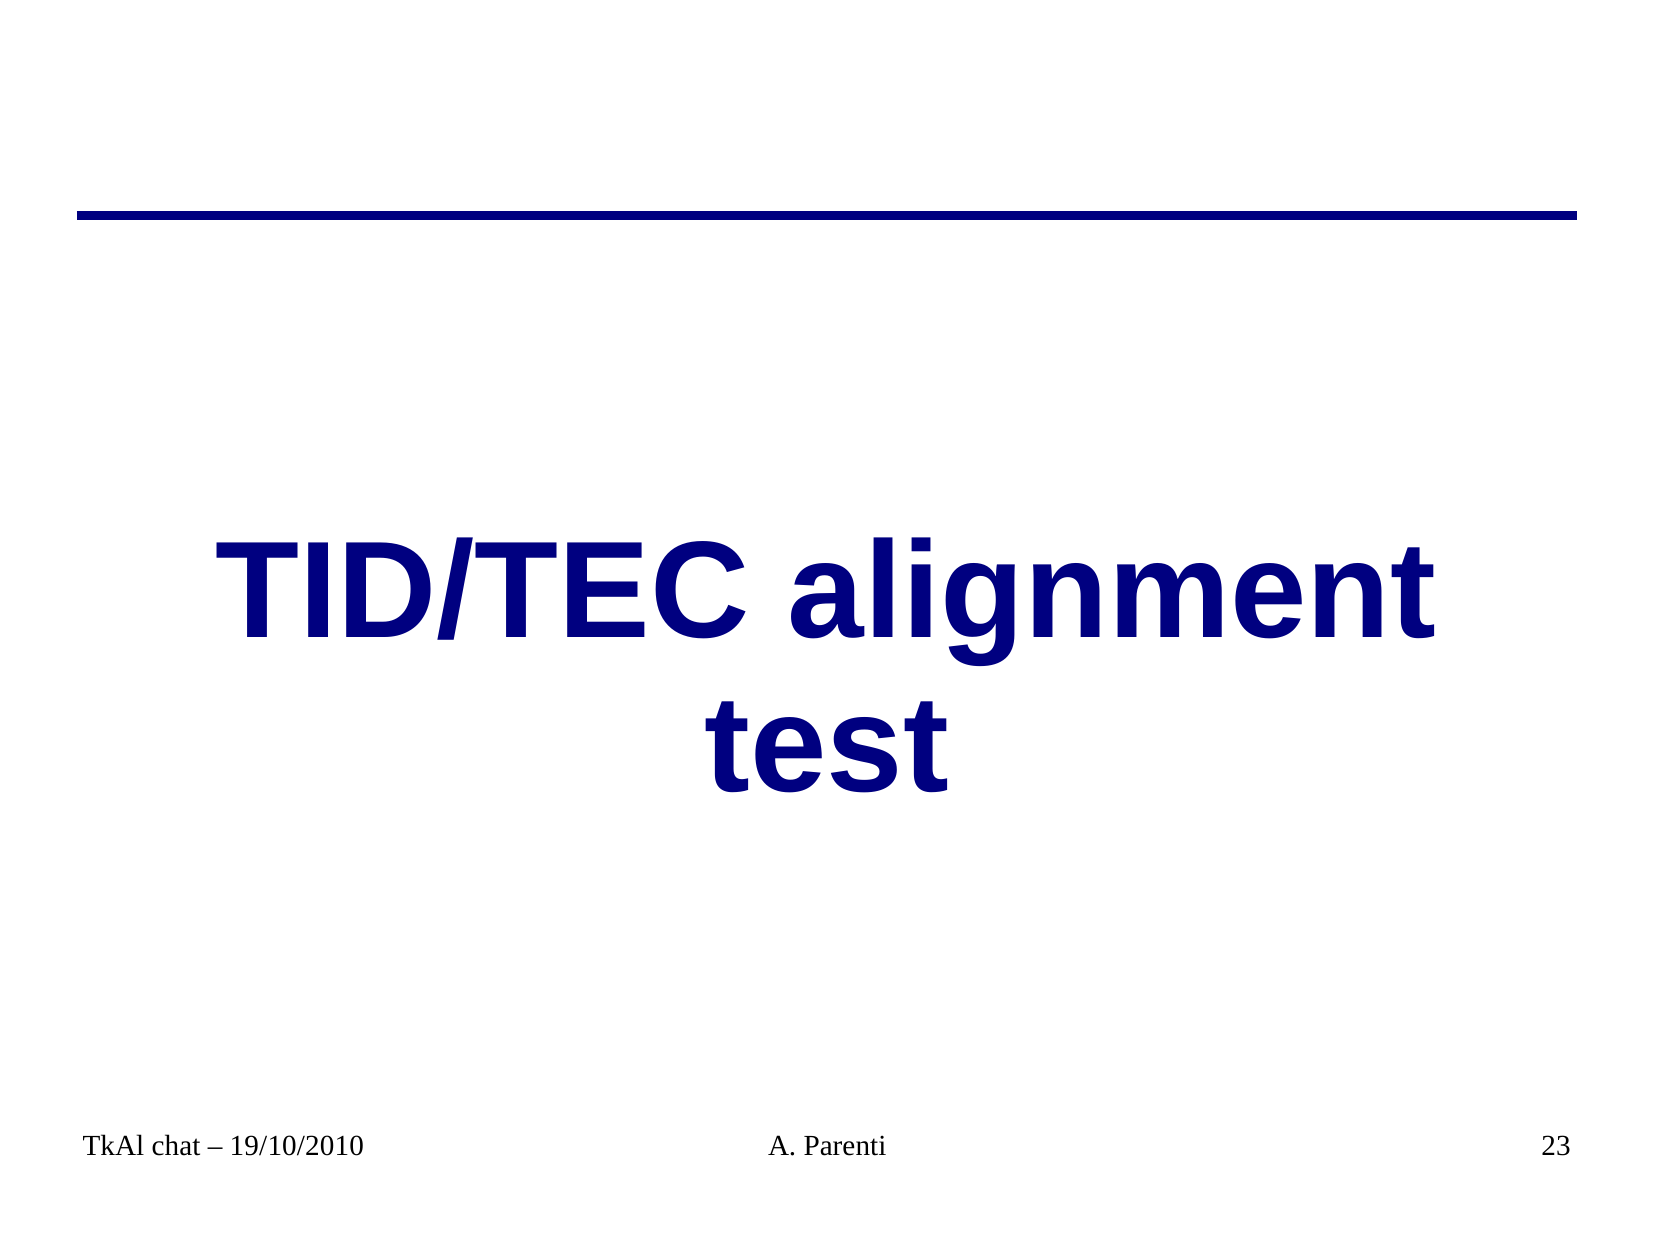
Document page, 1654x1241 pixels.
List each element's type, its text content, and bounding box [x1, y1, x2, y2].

subtitle TID/TEC alignment test [82, 232, 1571, 1102]
